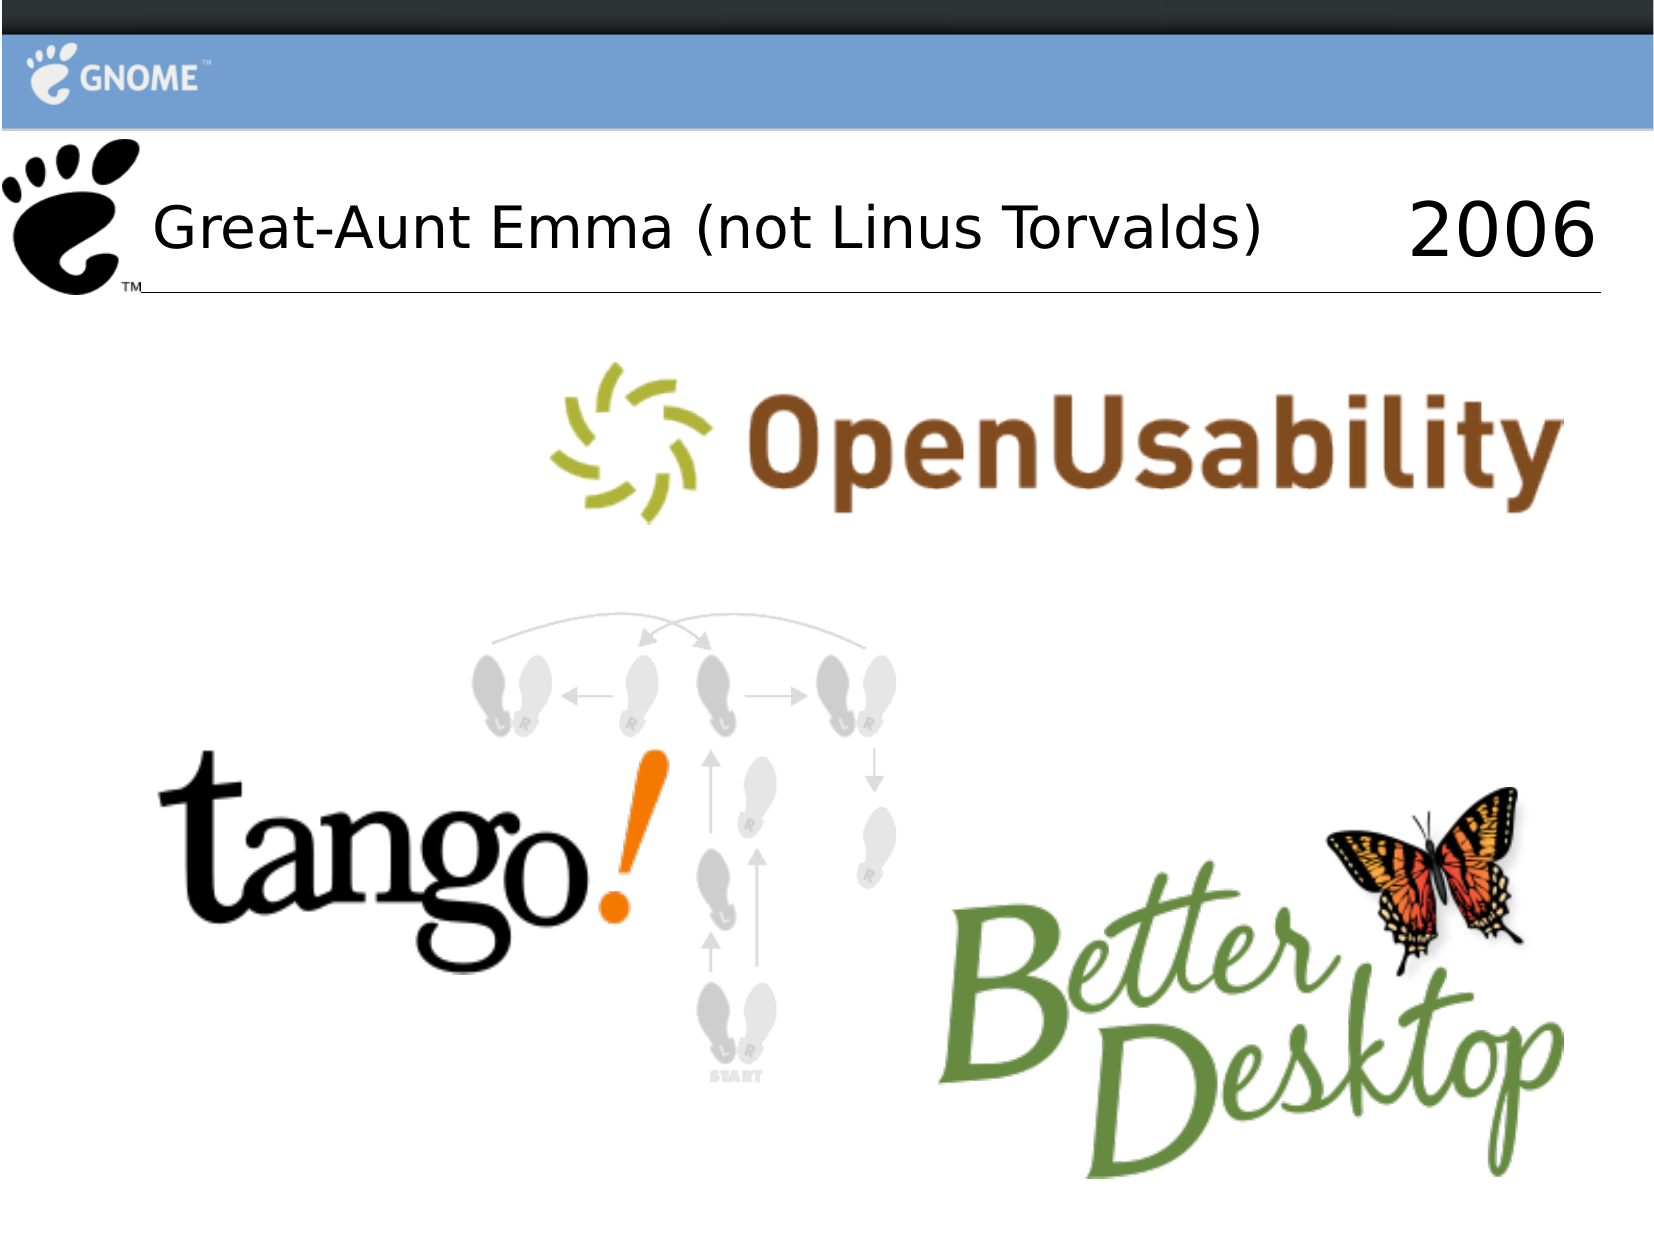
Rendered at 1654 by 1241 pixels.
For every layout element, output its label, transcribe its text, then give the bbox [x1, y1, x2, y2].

picture [938, 787, 1564, 1180]
picture [550, 362, 1564, 526]
picture [2, 0, 1654, 131]
text_box Great-Aunt Emma (not Linus Torvalds) [141, 187, 1392, 271]
text_box 2006 [1392, 180, 1641, 283]
picture [154, 586, 922, 1089]
picture [2, 139, 141, 295]
